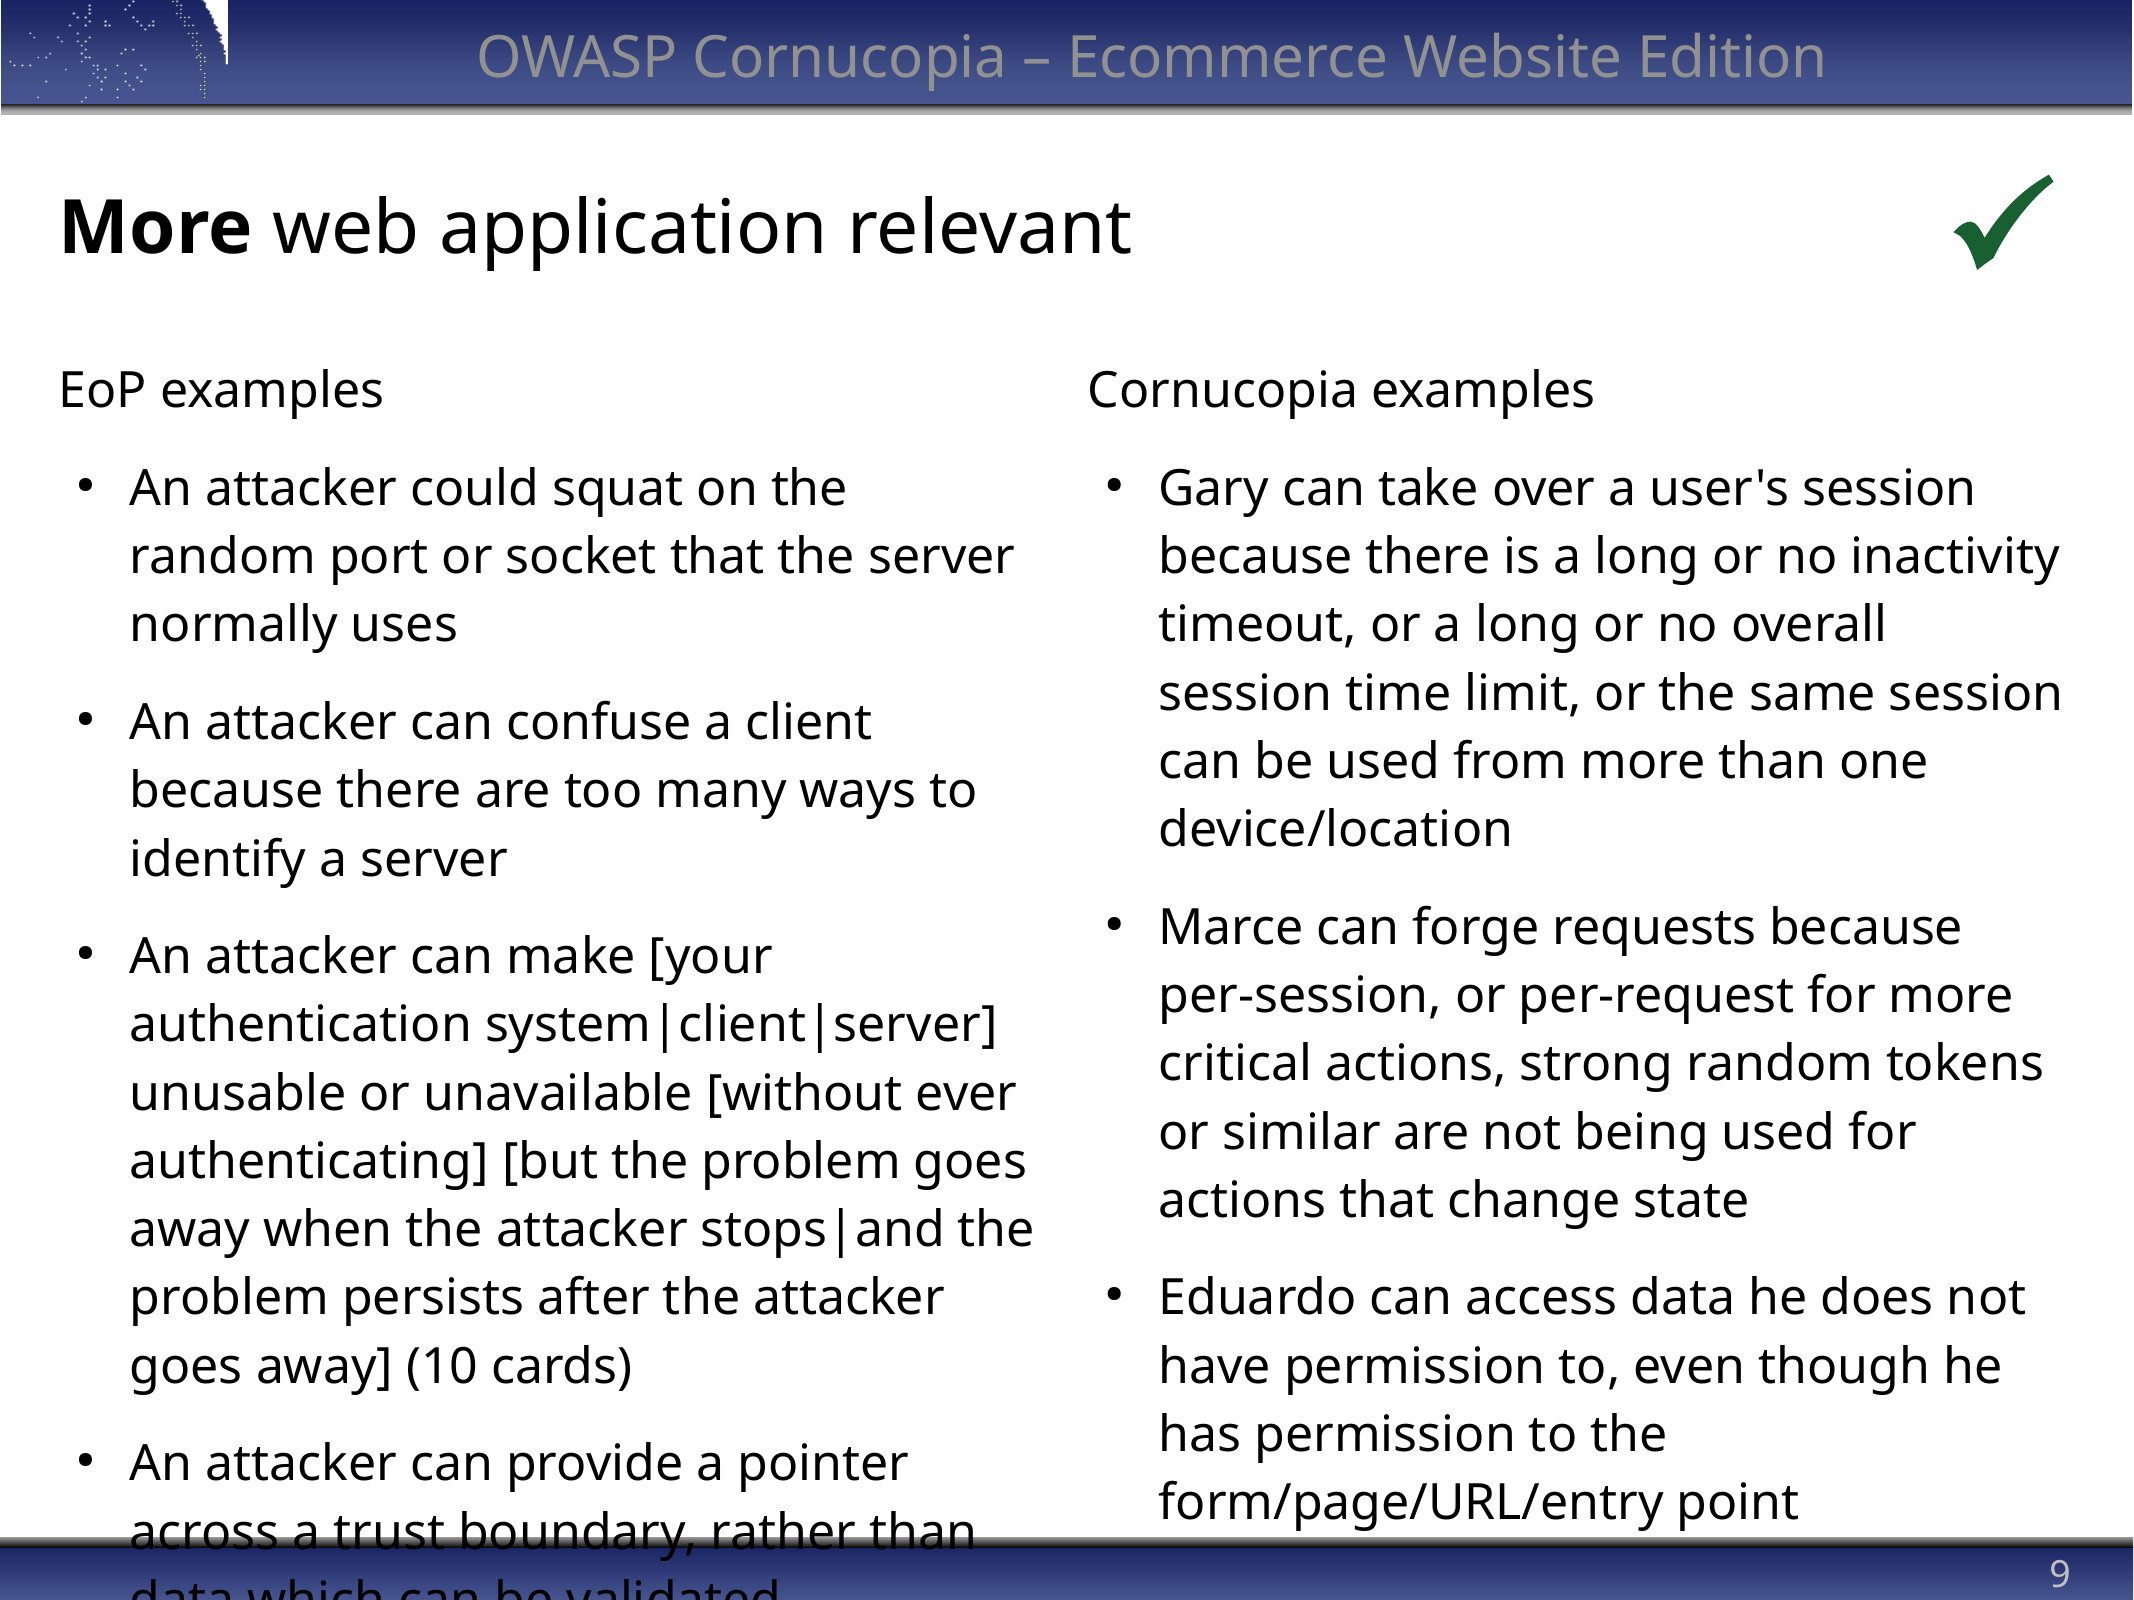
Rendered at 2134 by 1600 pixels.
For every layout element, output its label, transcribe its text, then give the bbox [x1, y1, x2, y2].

list ü [1730, 177, 2061, 325]
list Cornucopia examples Gary can take over a user's session because there is a long or no inactivity timeout, or a long or no overall session time limit, or the same session can be used from more than one device/location Marce can forge requests because per-session, or per-request for more critical actions, strong random tokens or similar are not being used for actions that change state Eduardo can access data he does not have permission to, even though he has permission to the form/page/URL/entry point [1087, 354, 2068, 1536]
list EoP examples An attacker could squat on the random port or socket that the server normally uses An attacker can confuse a client because there are too many ways to identify a server An attacker can make [your authentication system|client|server] unusable or unavailable [without ever authenticating] [but the problem goes away when the attacker stops|and the problem persists after the attacker goes away] (10 cards) An attacker can provide a pointer across a trust boundary, rather than data which can be validated [58, 354, 1039, 1536]
title More web application relevant [58, 124, 2126, 325]
